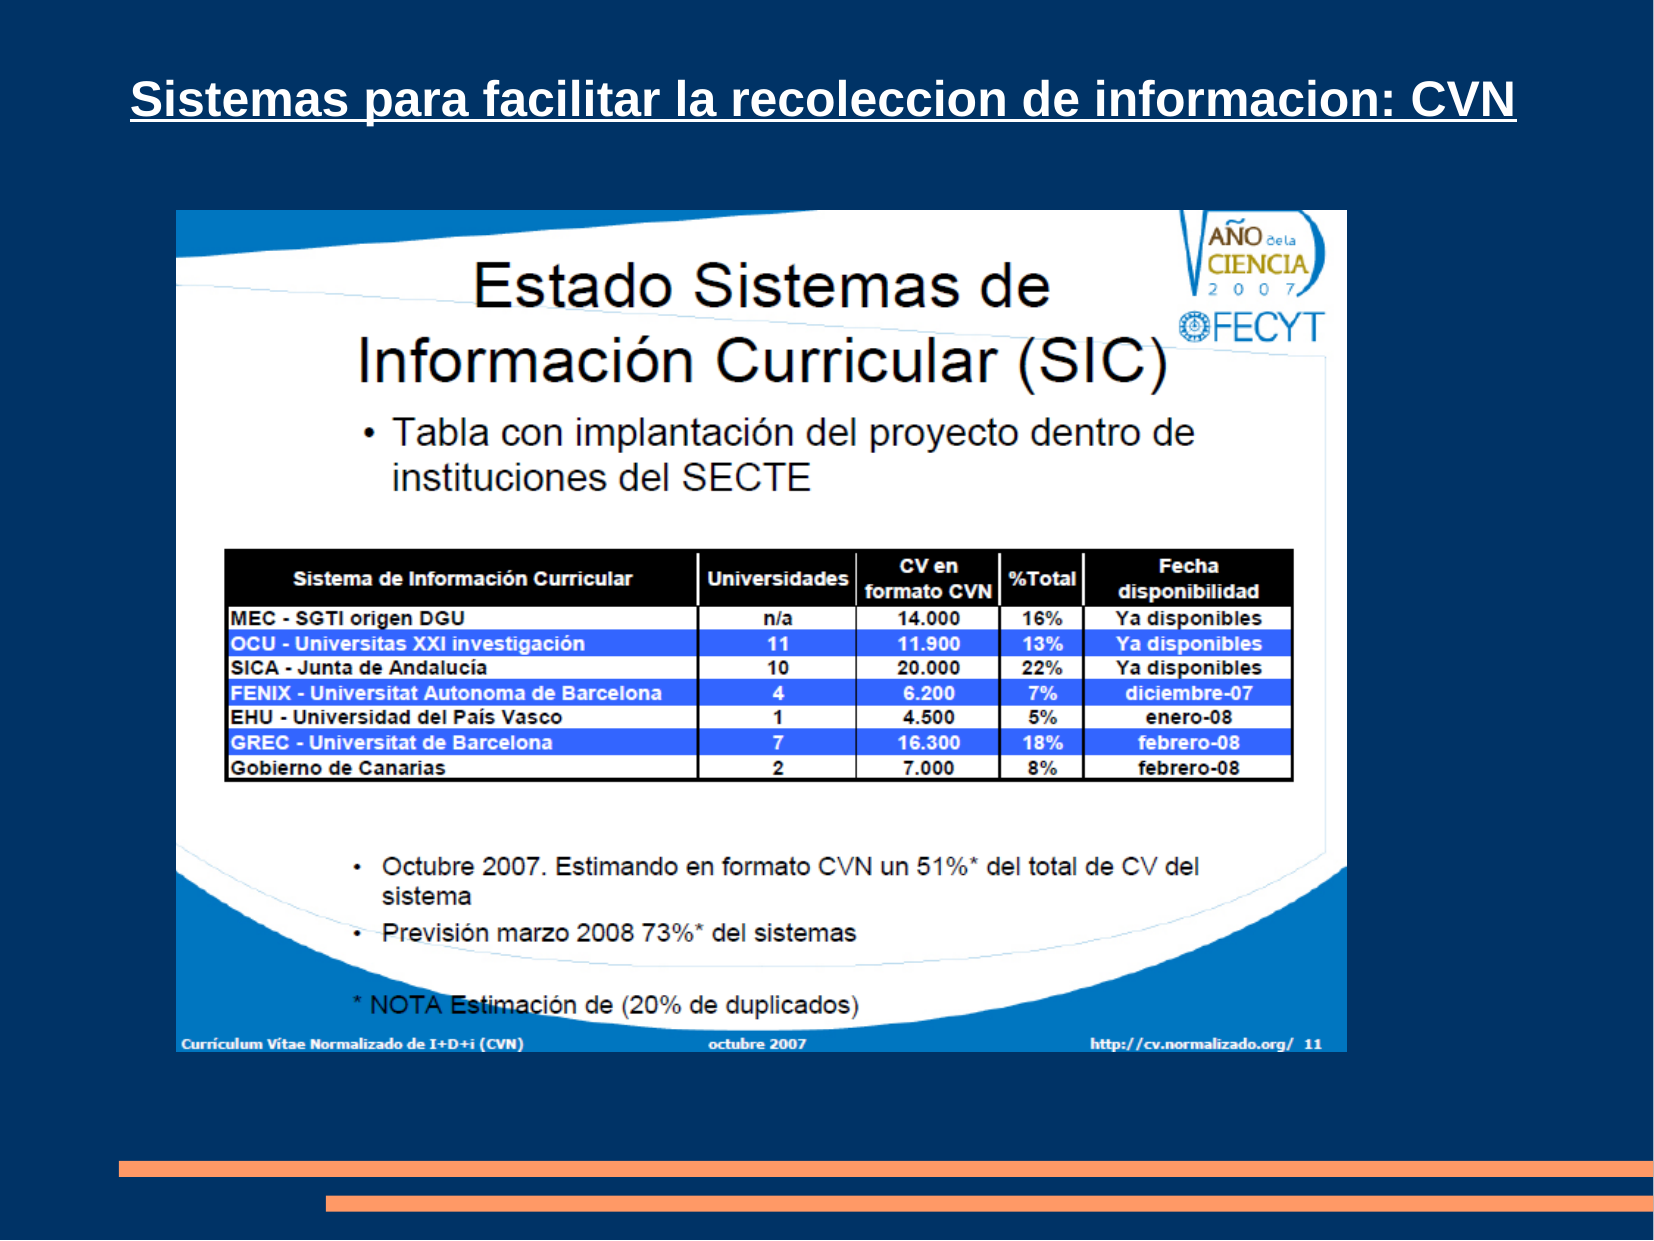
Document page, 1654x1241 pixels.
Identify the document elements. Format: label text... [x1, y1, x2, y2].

picture [176, 210, 1347, 1052]
text_box Sistemas para facilitar la recoleccion de informacion: CVN [129, 70, 1518, 215]
